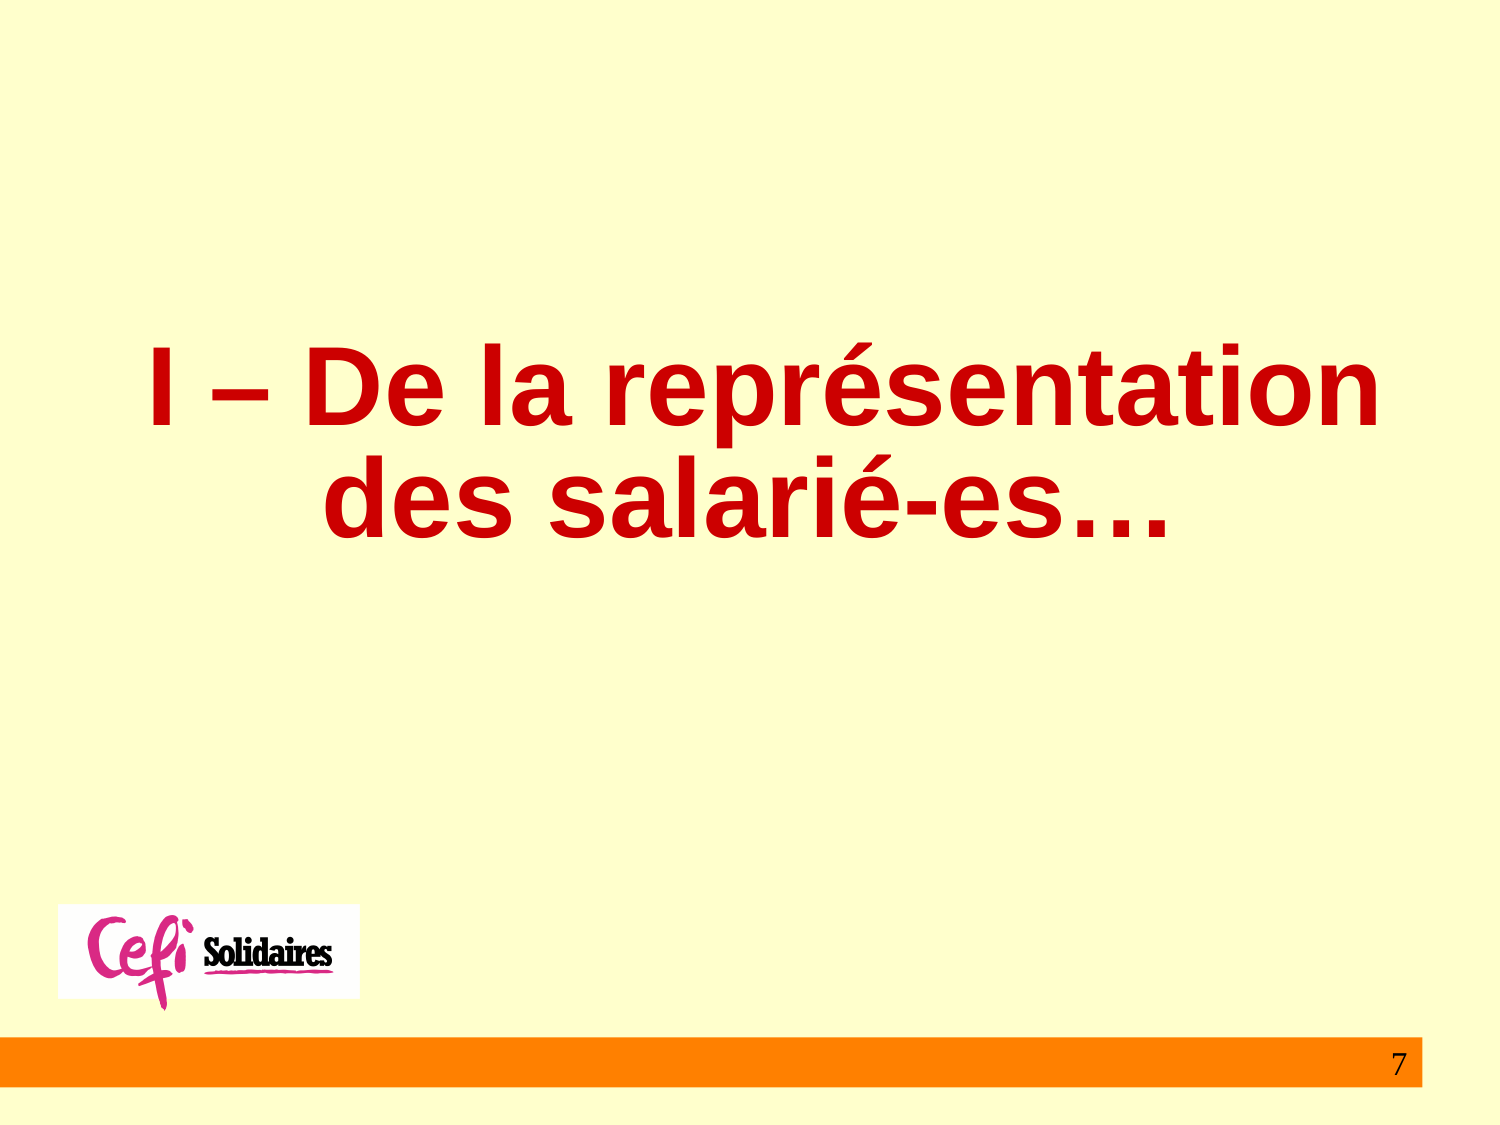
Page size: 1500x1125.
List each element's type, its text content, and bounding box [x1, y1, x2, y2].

picture [58, 904, 360, 1011]
text_box <numéro> [0, 1037, 1423, 1088]
title I – De la représentation des salarié-es… [74, 0, 1425, 1011]
